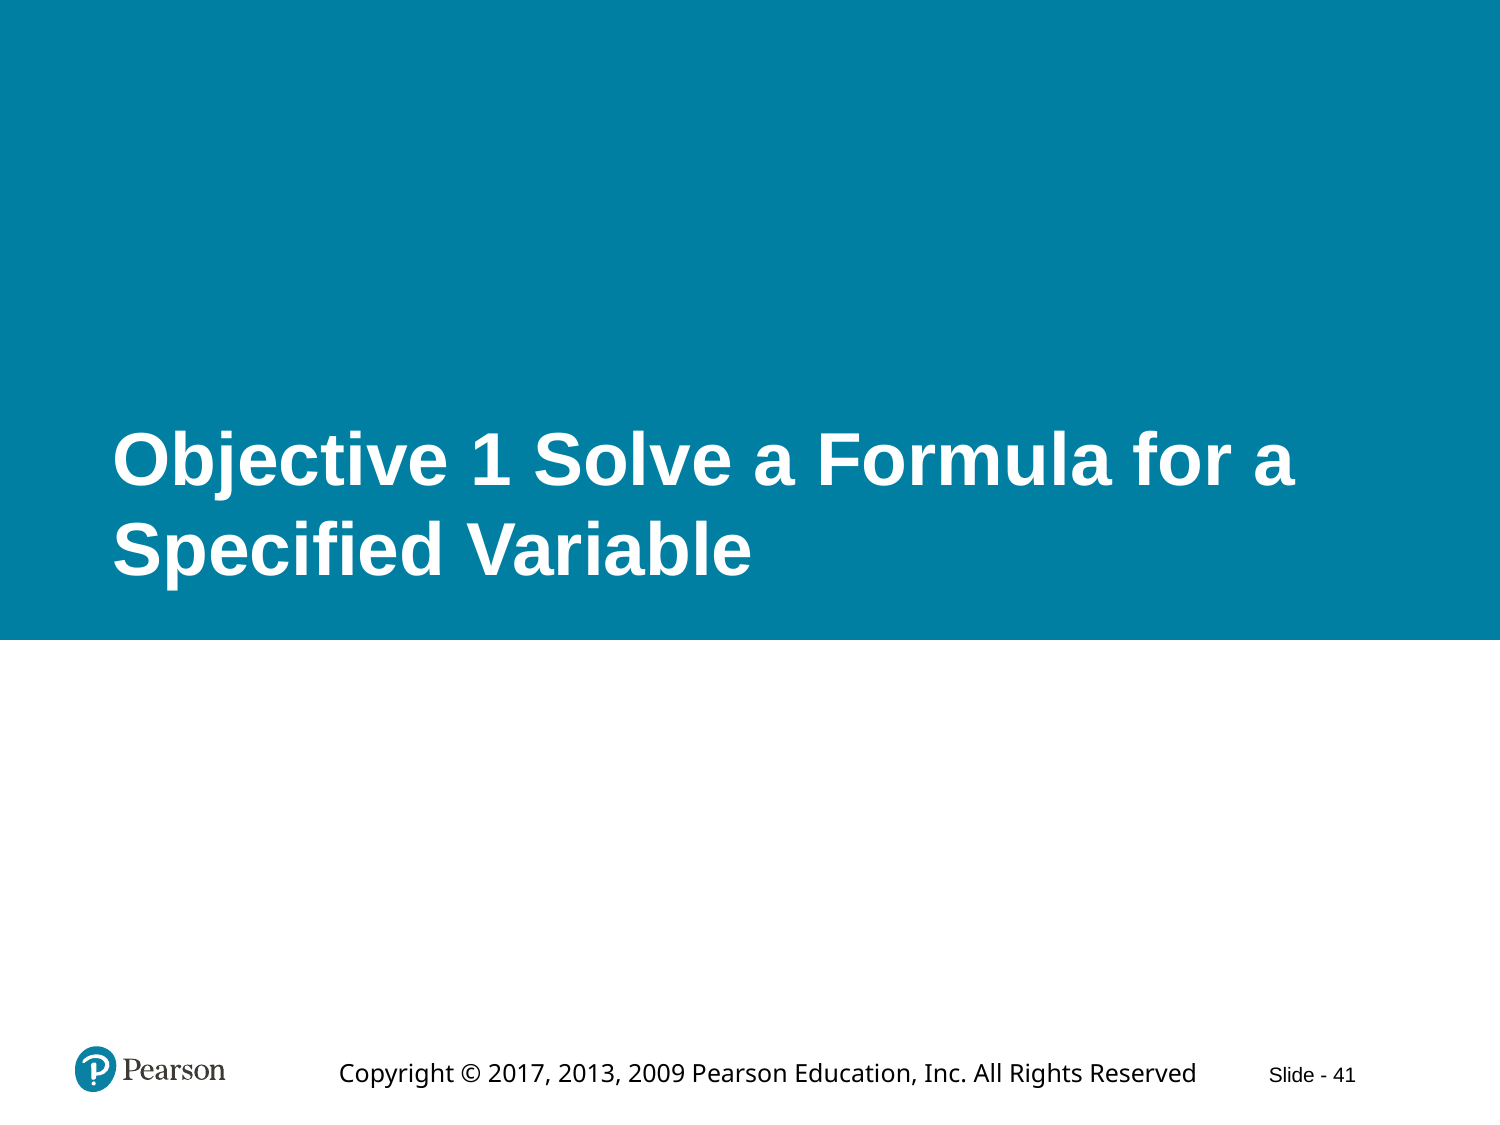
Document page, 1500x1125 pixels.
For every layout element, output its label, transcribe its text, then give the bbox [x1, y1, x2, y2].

title Objective 1 Solve a Formula for a Specified Variable [112, 125, 1388, 591]
